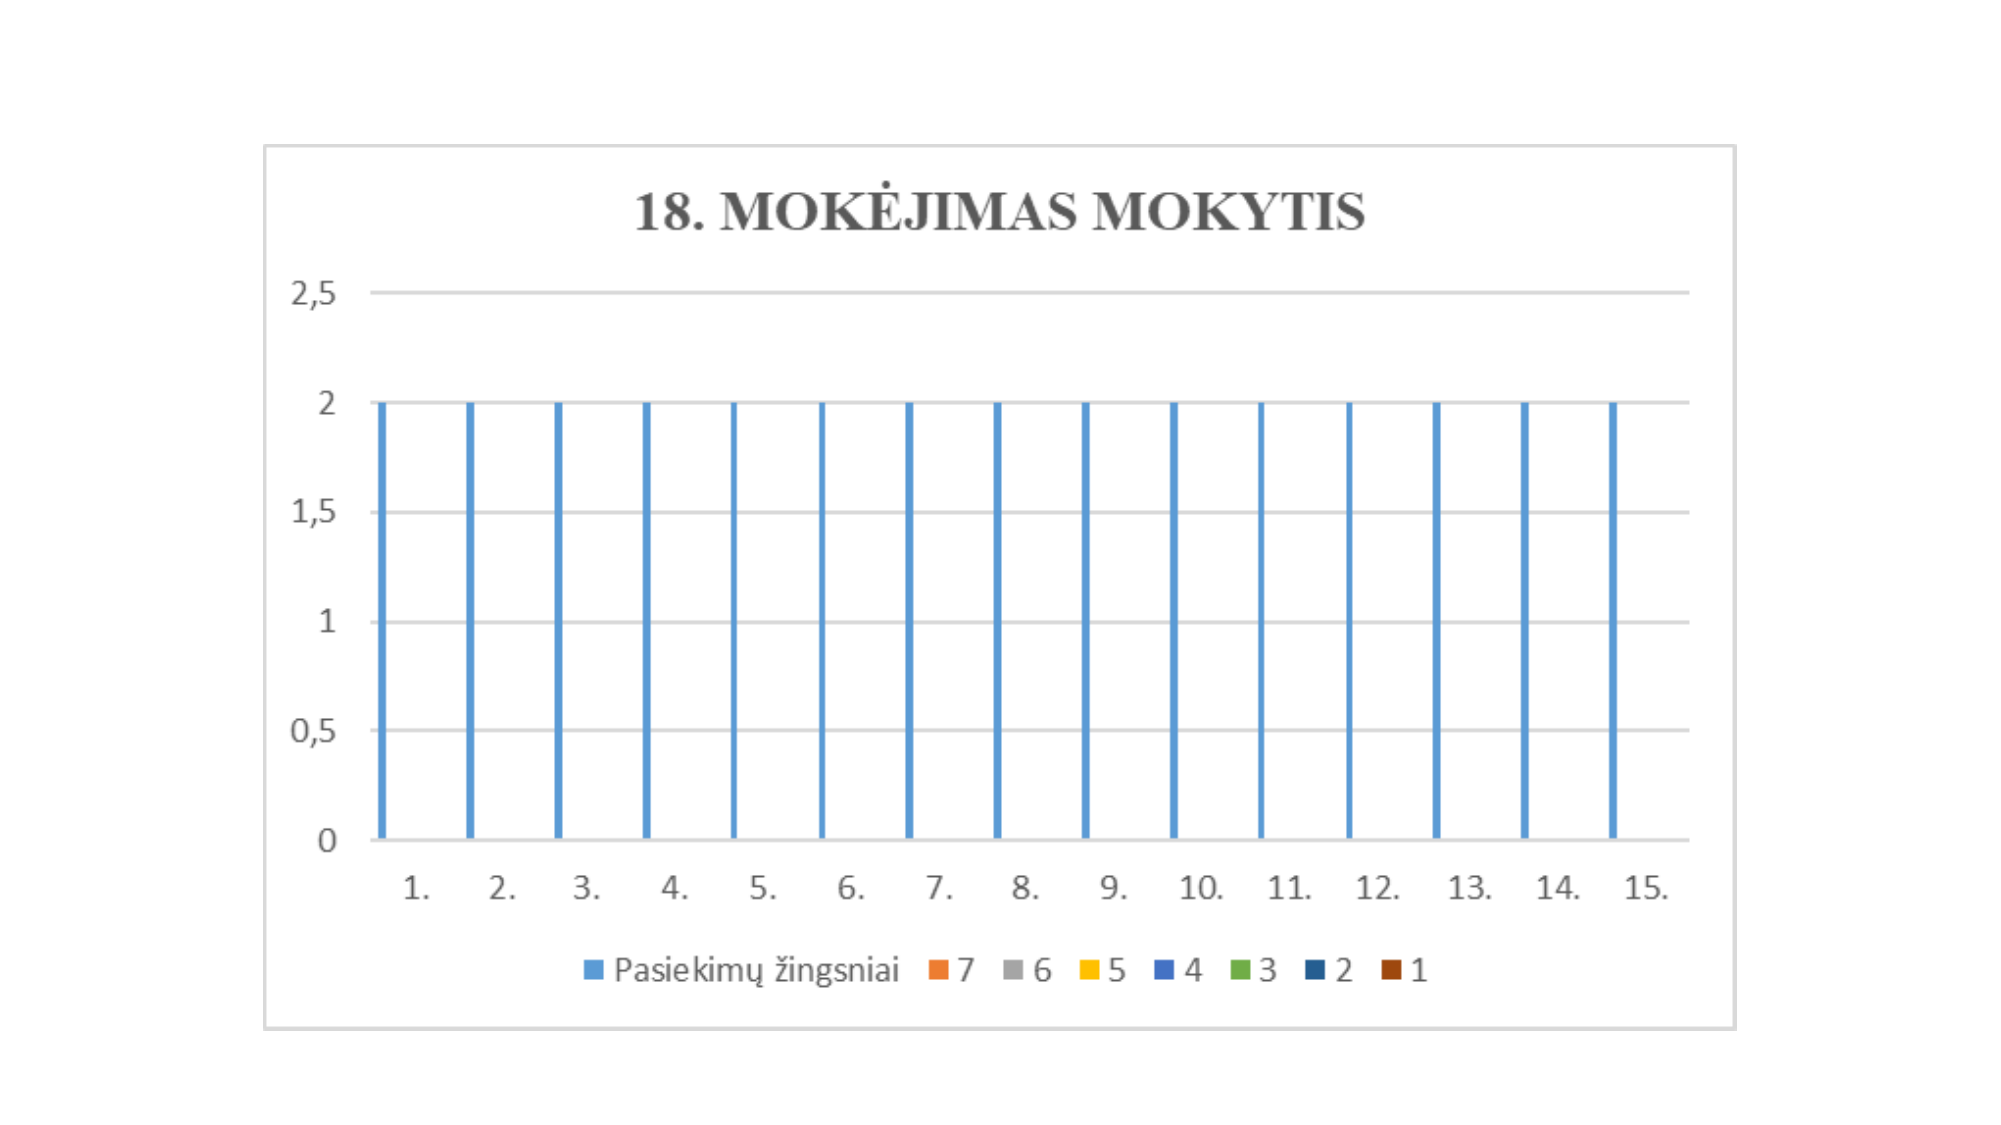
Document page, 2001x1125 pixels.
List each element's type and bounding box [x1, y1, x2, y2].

picture [263, 144, 1737, 1031]
